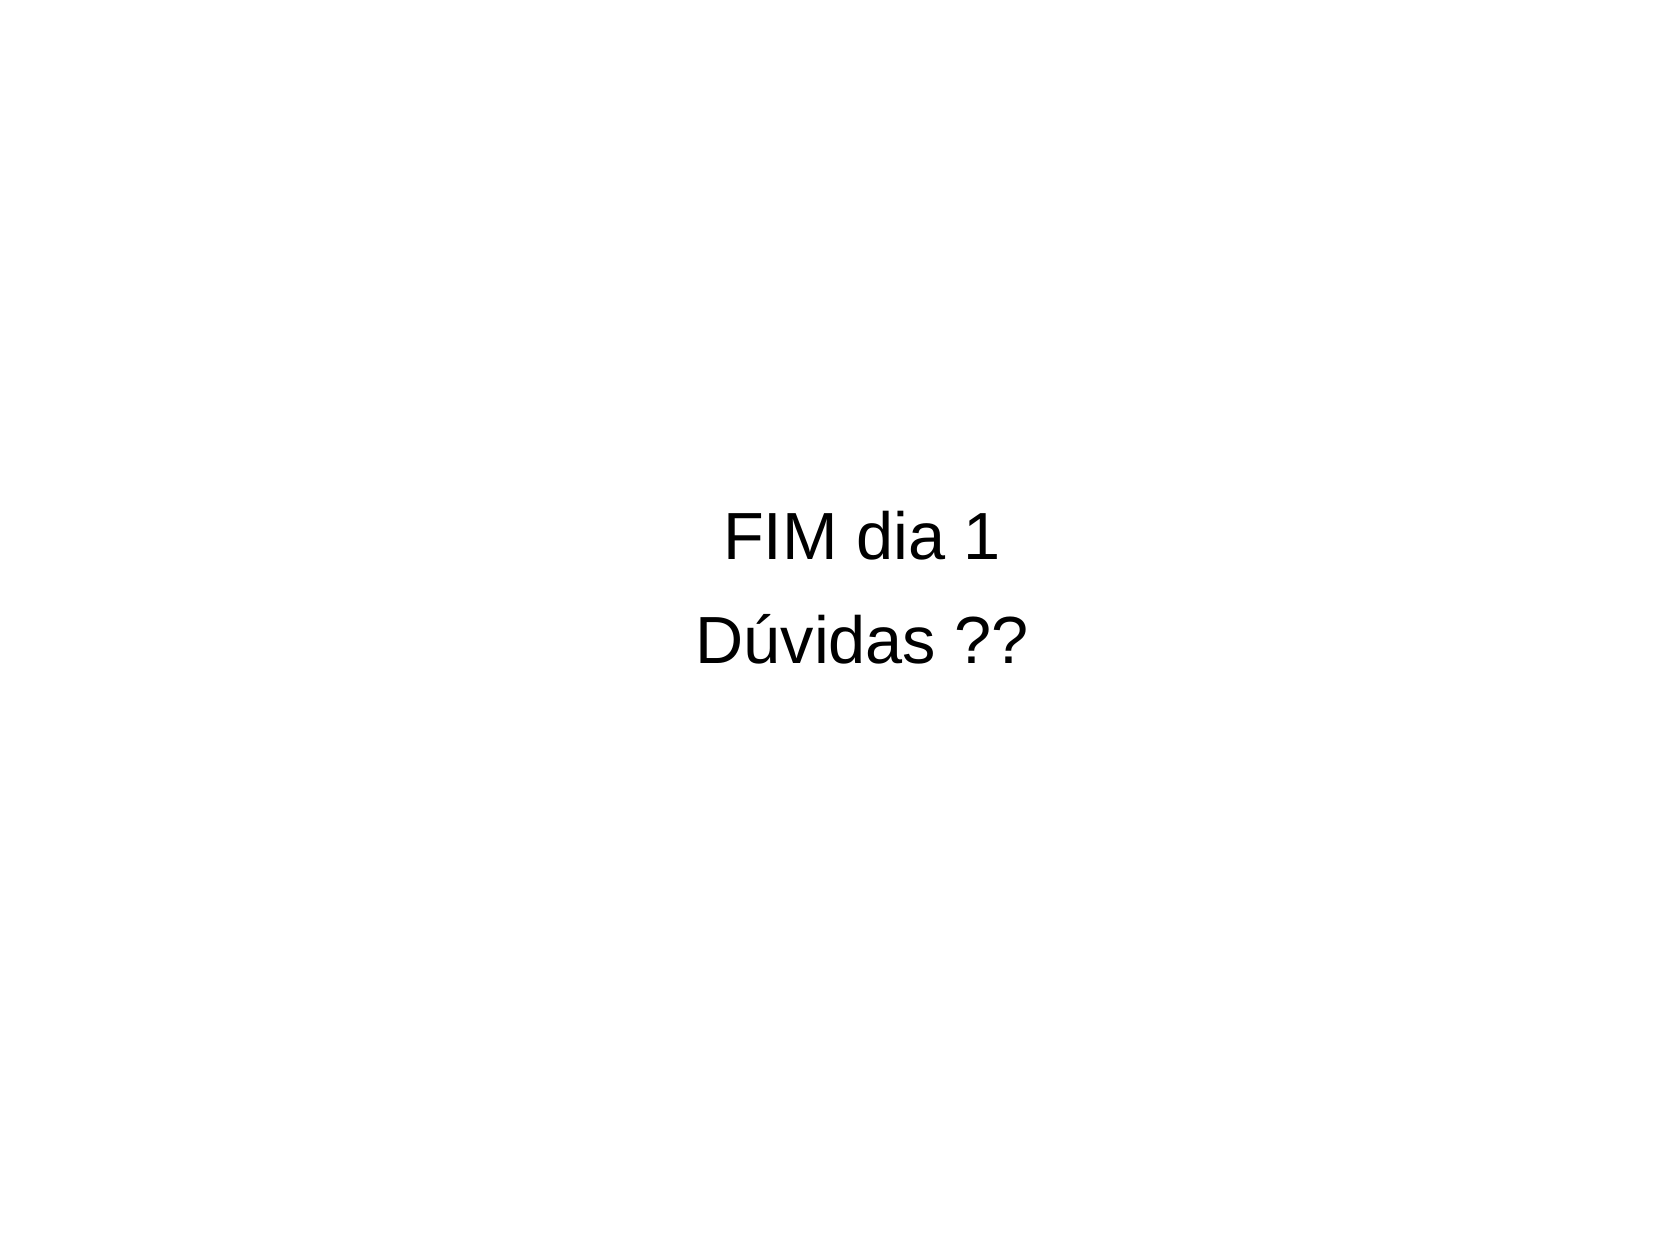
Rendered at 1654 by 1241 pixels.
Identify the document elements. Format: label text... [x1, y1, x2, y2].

list FIM dia 1 Dúvidas ?? [82, 290, 1571, 1010]
